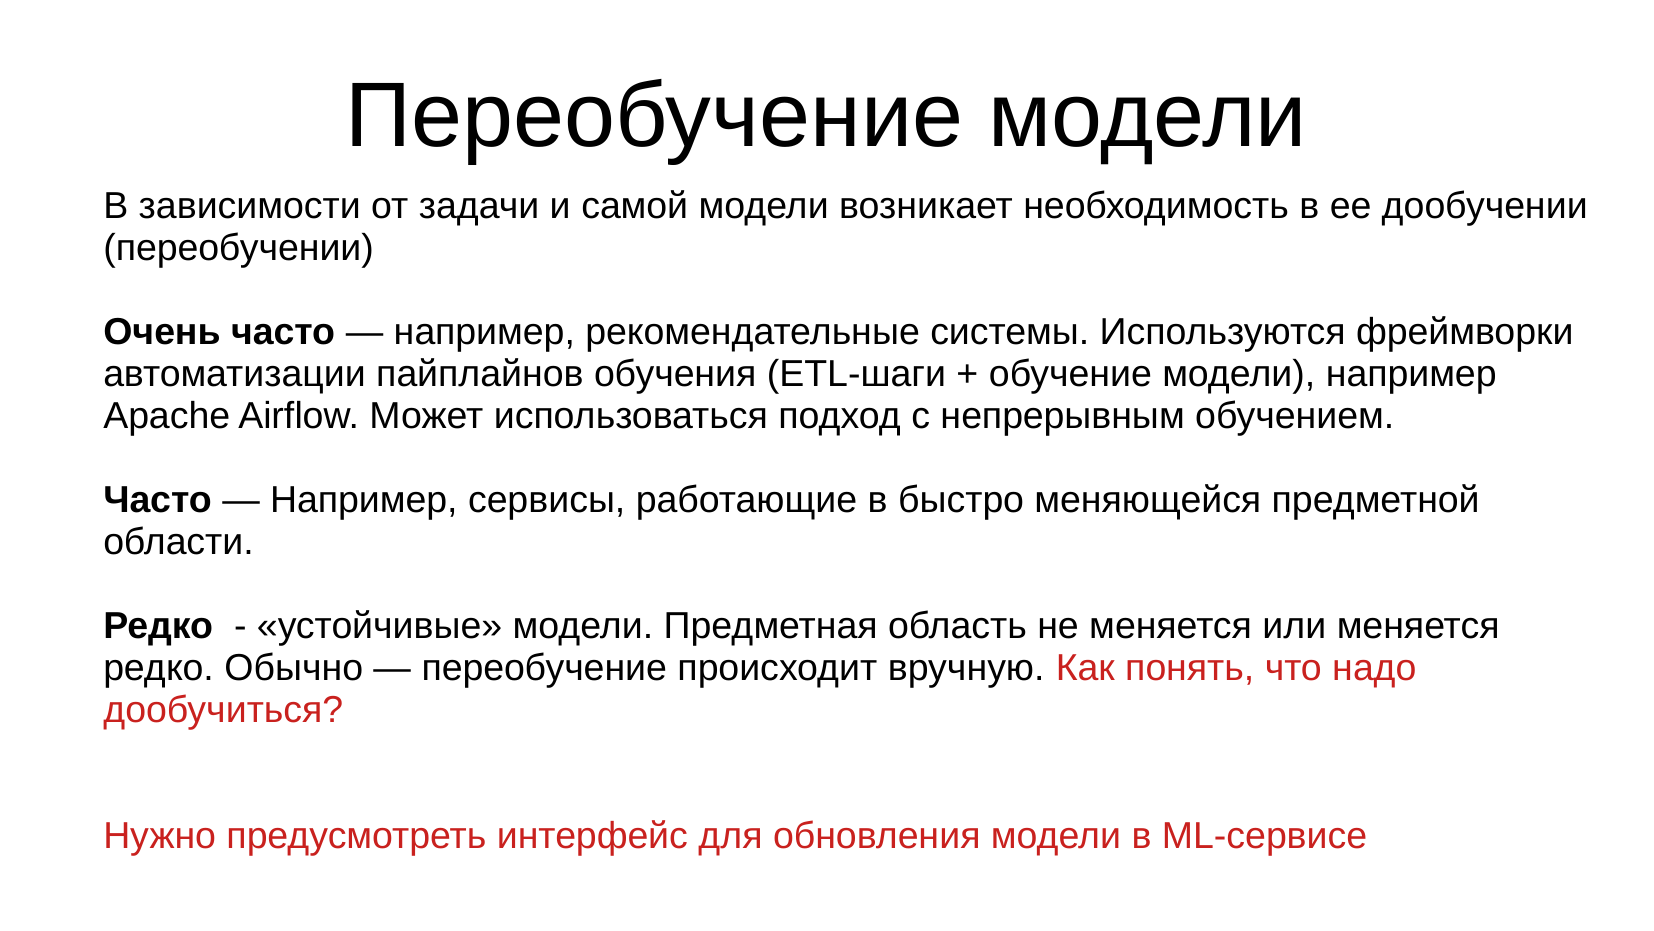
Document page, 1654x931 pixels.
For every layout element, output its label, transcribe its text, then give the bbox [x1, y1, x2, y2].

text_box В зависимости от задачи и самой модели возникает необходимость в ее дообучении (переобучении) Очень часто — например, рекомендательные системы. Используются фреймворки автоматизации пайплайнов обучения (ETL-шаги + обучение модели), например Apache Airflow. Может использоваться подход с непрерывным обучением. Часто — Например, сервисы, работающие в быстро меняющейся предметной области. Редко - «устойчивые» модели. Предметная область не меняется или меняется редко. Обычно — переобучение происходит вручную. Как понять, что надо дообучиться? Нужно предусмотреть интерфейс для обновления модели в ML-сервисе [88, 177, 1606, 864]
title Переобучение модели [82, 37, 1571, 193]
